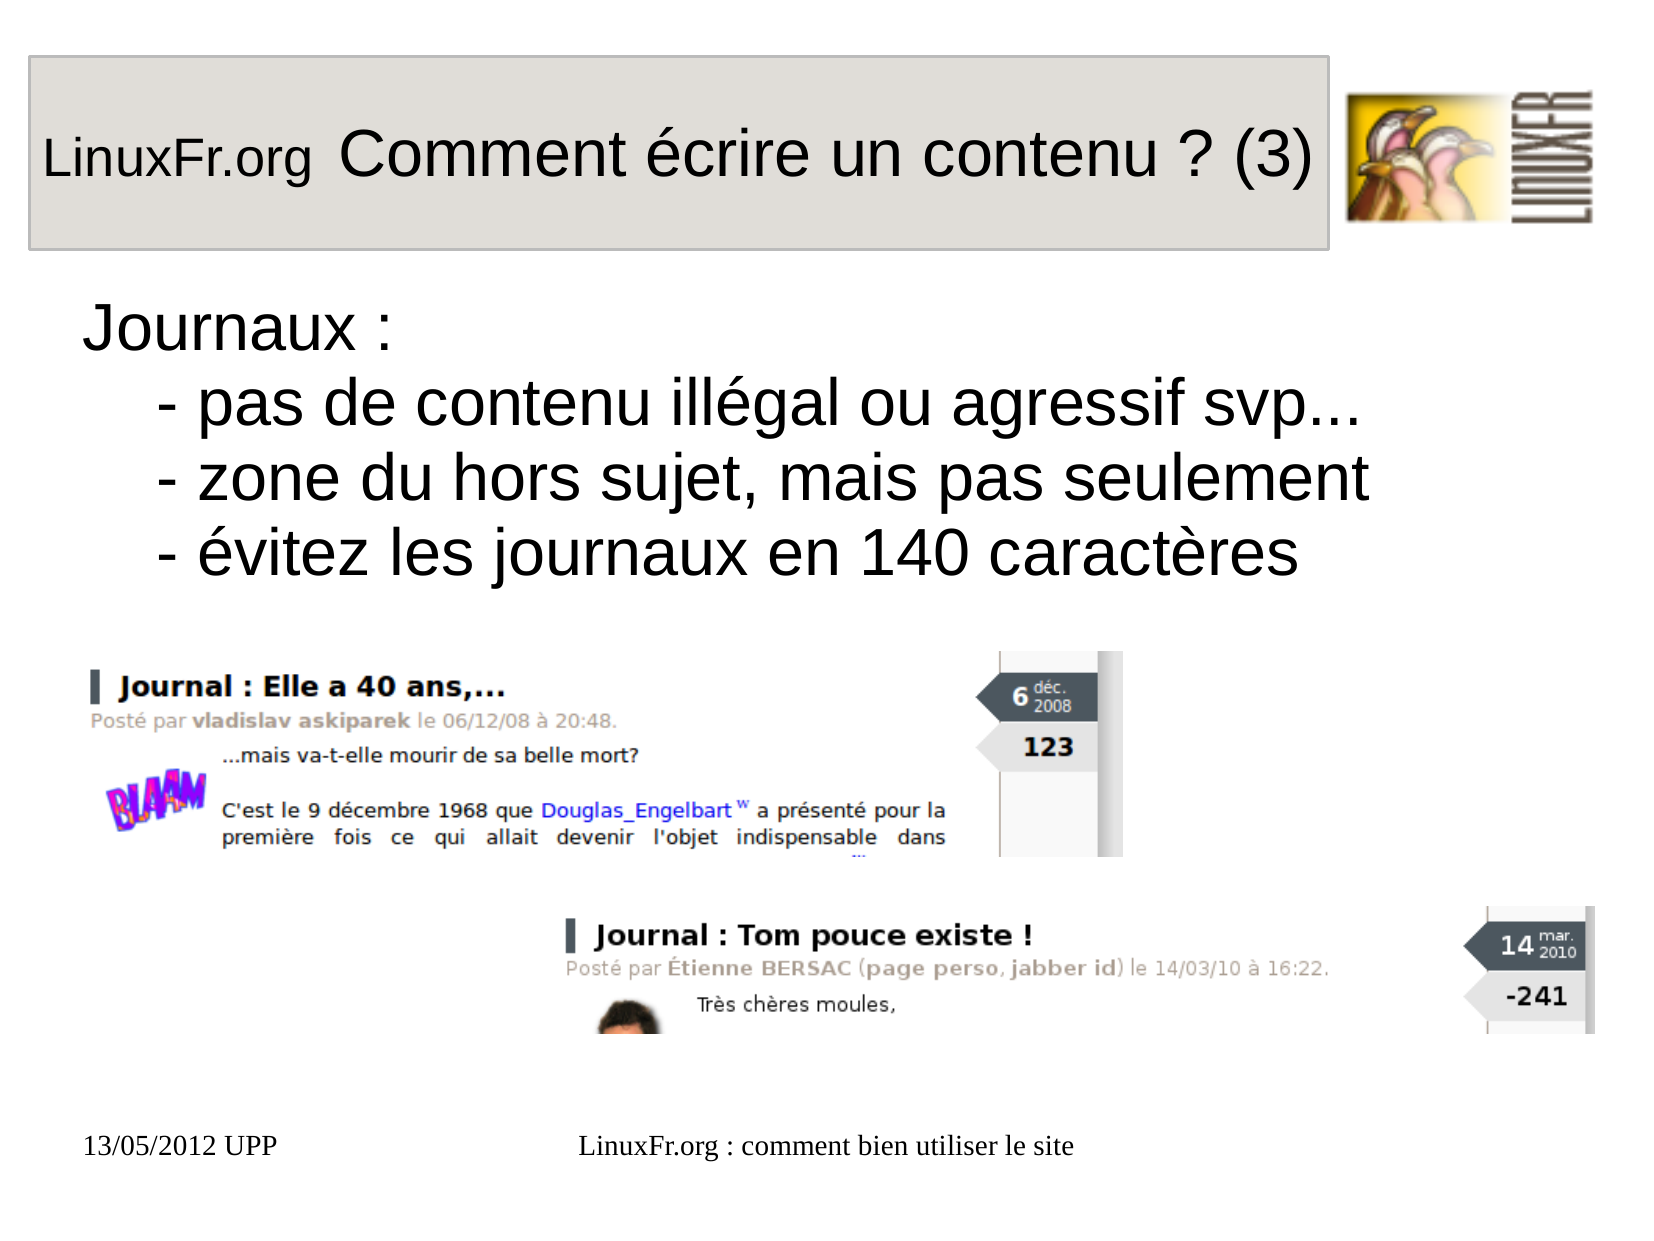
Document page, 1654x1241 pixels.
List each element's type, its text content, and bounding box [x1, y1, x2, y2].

title LinuxFr.org Comment écrire un contenu ? (3) [29, 56, 1329, 250]
picture [75, 651, 1123, 857]
picture [563, 906, 1595, 1034]
subtitle Journaux : - pas de contenu illégal ou agressif svp... - zone du hors sujet, mais pas seulement - évitez les journaux en 140 caractères [82, 290, 1571, 1094]
picture [1341, 88, 1601, 229]
